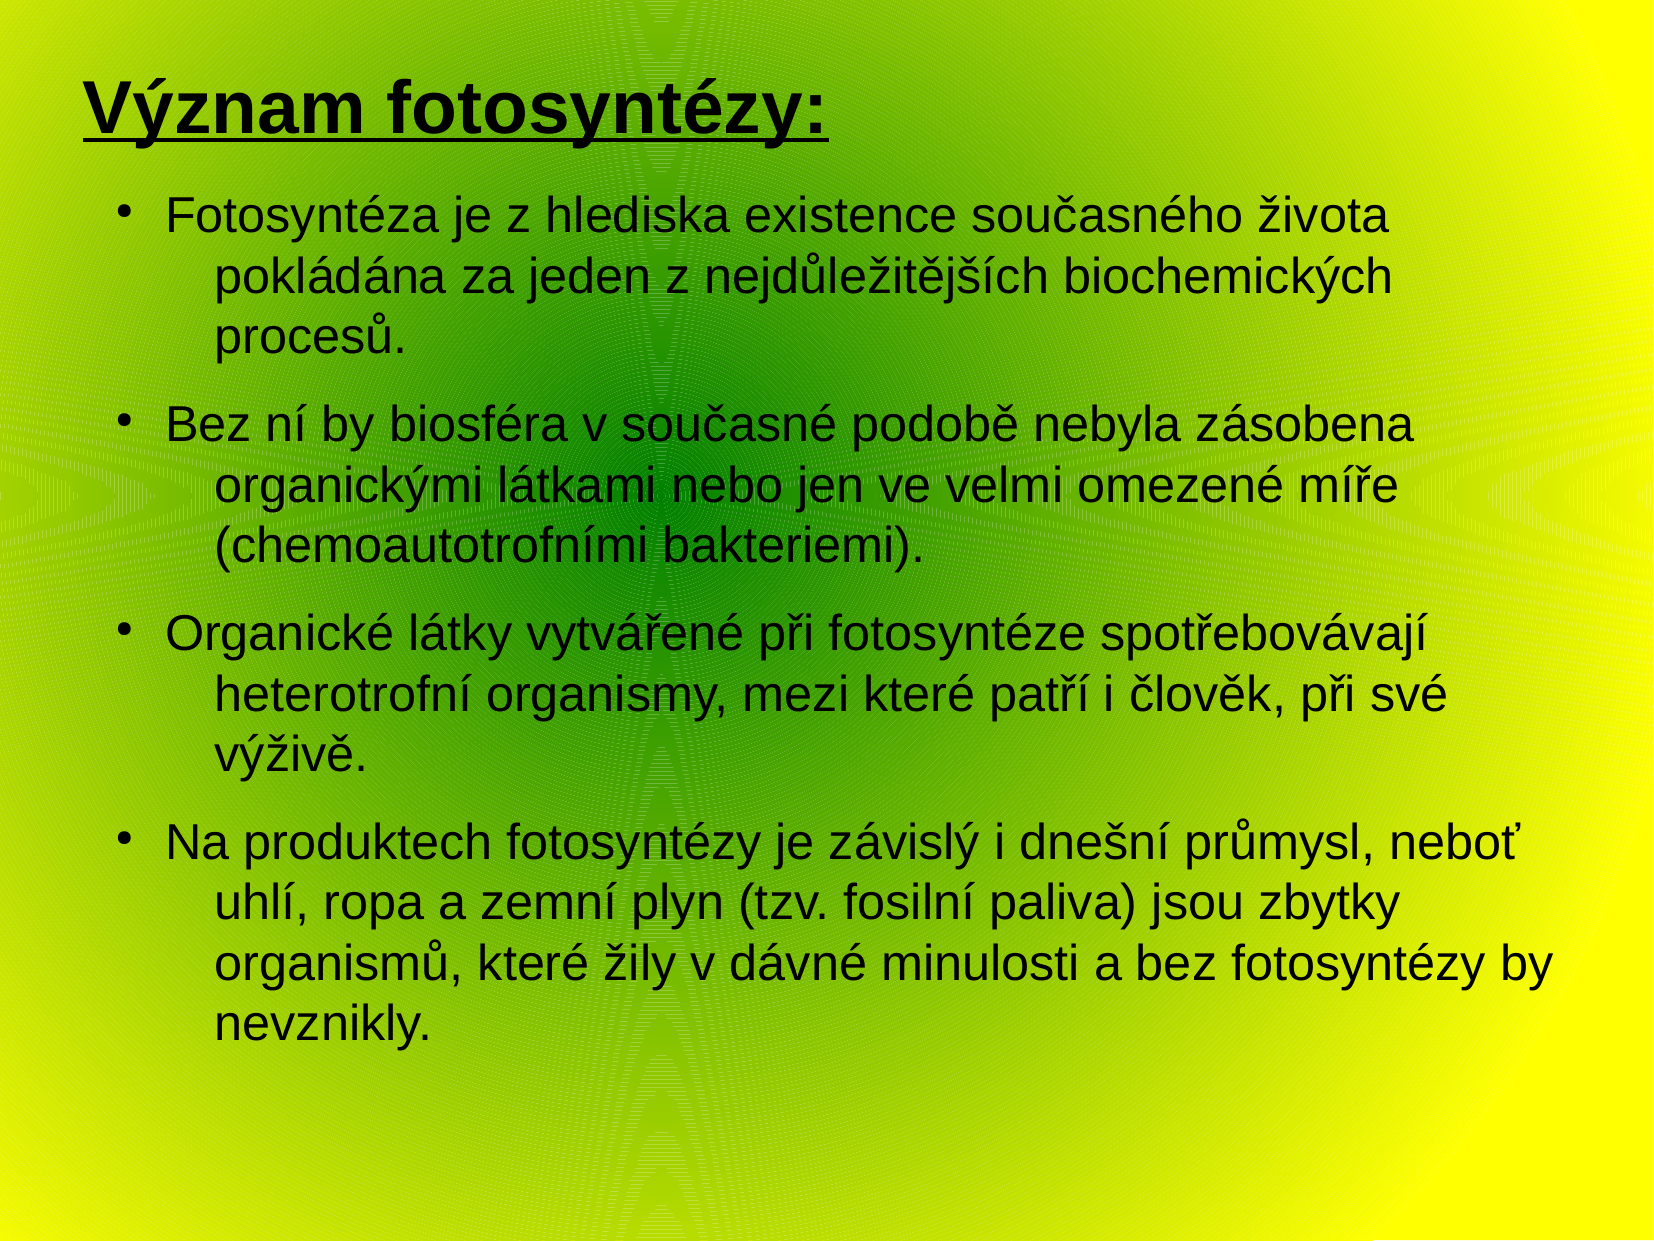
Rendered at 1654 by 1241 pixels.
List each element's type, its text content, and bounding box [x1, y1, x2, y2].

list Fotosyntéza je z hlediska existence současného života pokládána za jeden z nejdůležitějších biochemických procesů. Bez ní by biosféra v současné podobě nebyla zásobena organickými látkami nebo jen ve velmi omezené míře (chemoautotrofními bakteriemi). Organické látky vytvářené při fotosyntéze spotřebovávají heterotrofní organismy, mezi které patří i člověk, při své výživě. Na produktech fotosyntézy je závislý i dnešní průmysl, neboť uhlí, ropa a zemní plyn (tzv. fosilní paliva) jsou zbytky organismů, které žily v dávné minulosti a bez fotosyntézy by nevznikly. [82, 182, 1571, 1058]
title Význam fotosyntézy: [82, 0, 1571, 182]
